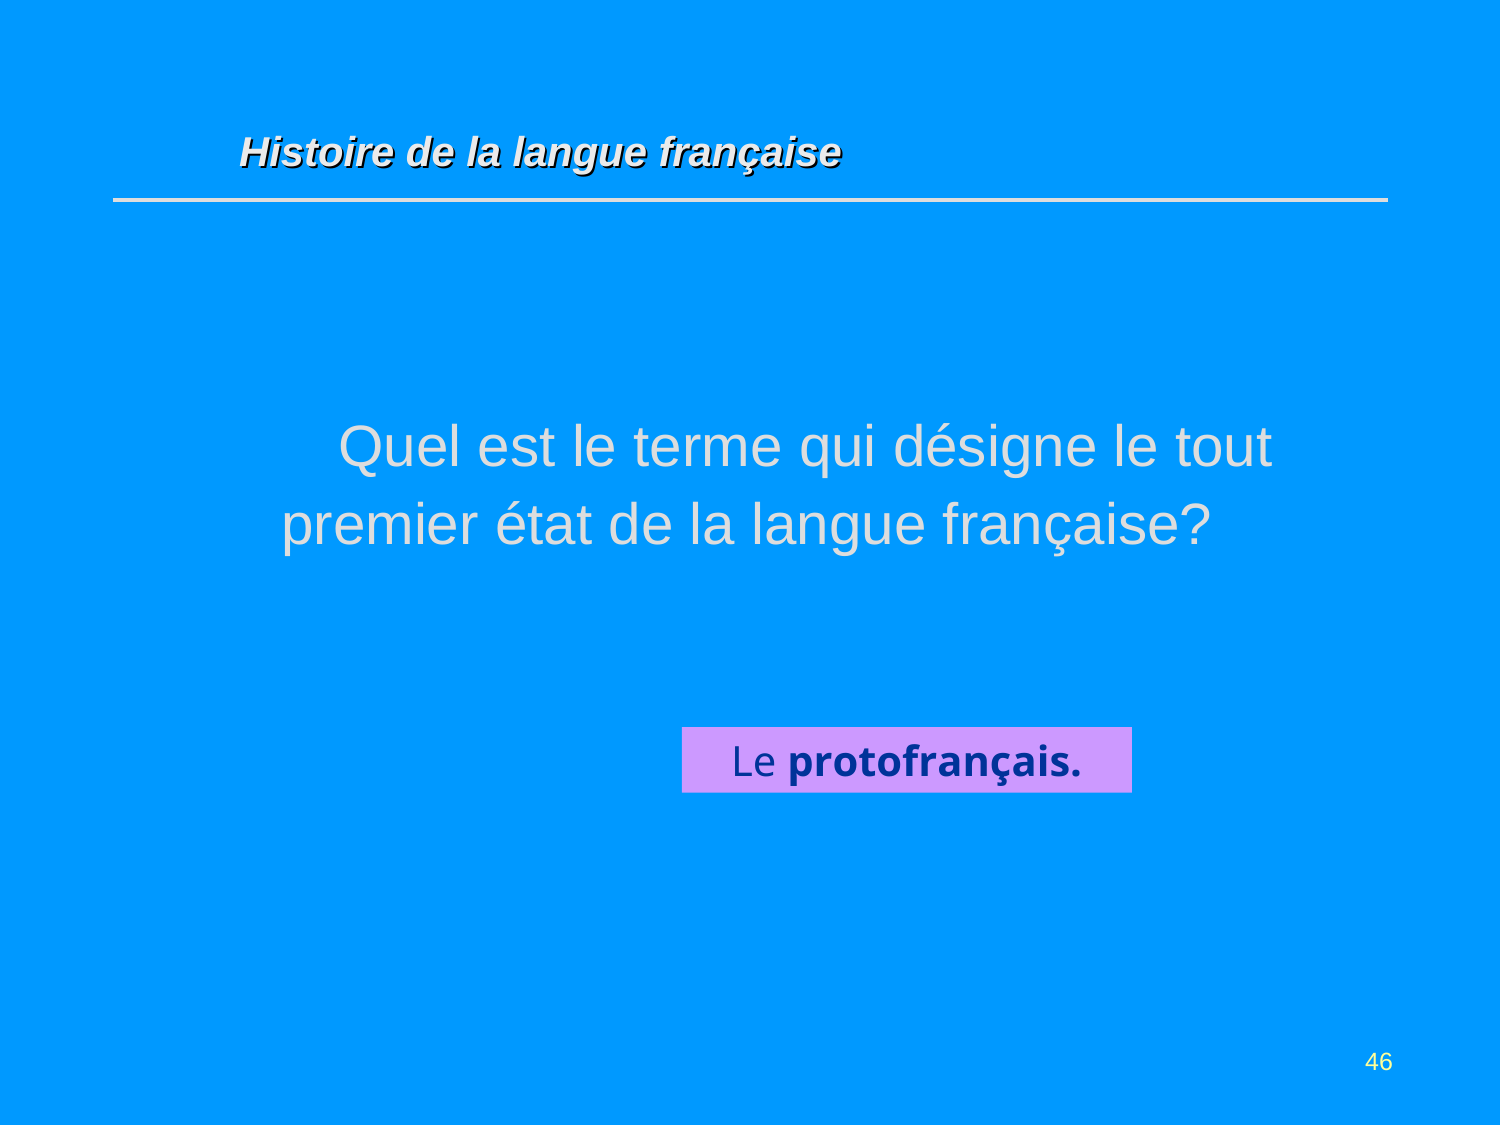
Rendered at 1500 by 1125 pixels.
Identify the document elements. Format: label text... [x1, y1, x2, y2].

text_box Histoire de la langue française [224, 116, 858, 183]
text_box Le protofrançais. [681, 727, 1132, 793]
text_box Quel est le terme qui désigne le tout premier état de la langue française? [237, 399, 1375, 566]
